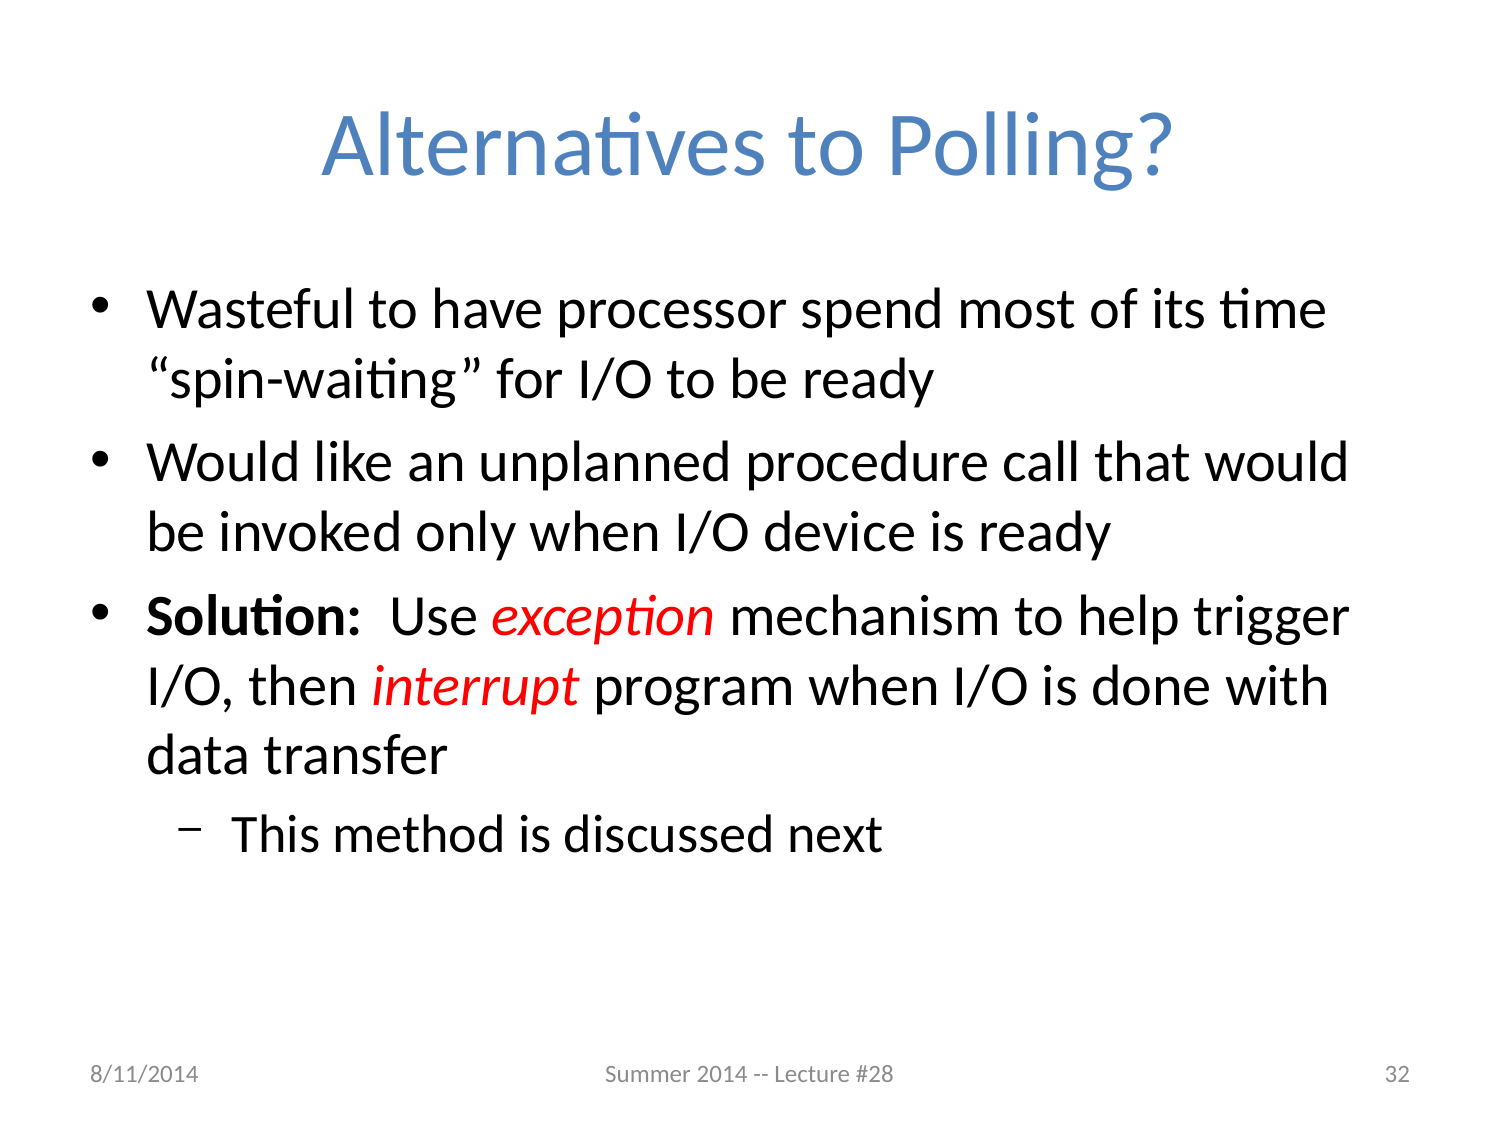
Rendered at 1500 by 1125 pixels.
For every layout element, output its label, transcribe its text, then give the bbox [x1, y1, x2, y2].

list Wasteful to have processor spend most of its time “spin-waiting” for I/O to be ready Would like an unplanned procedure call that would be invoked only when I/O device is ready Solution: Use exception mechanism to help trigger I/O, then interrupt program when I/O is done with data transfer This method is discussed next [75, 262, 1425, 1073]
title Alternatives to Polling? [75, 45, 1425, 233]
footer Summer 2014 -- Lecture #28 [512, 1042, 988, 1103]
slide_number <number> [1074, 1042, 1425, 1103]
slide_number 8/11/2014 [75, 1042, 425, 1103]
